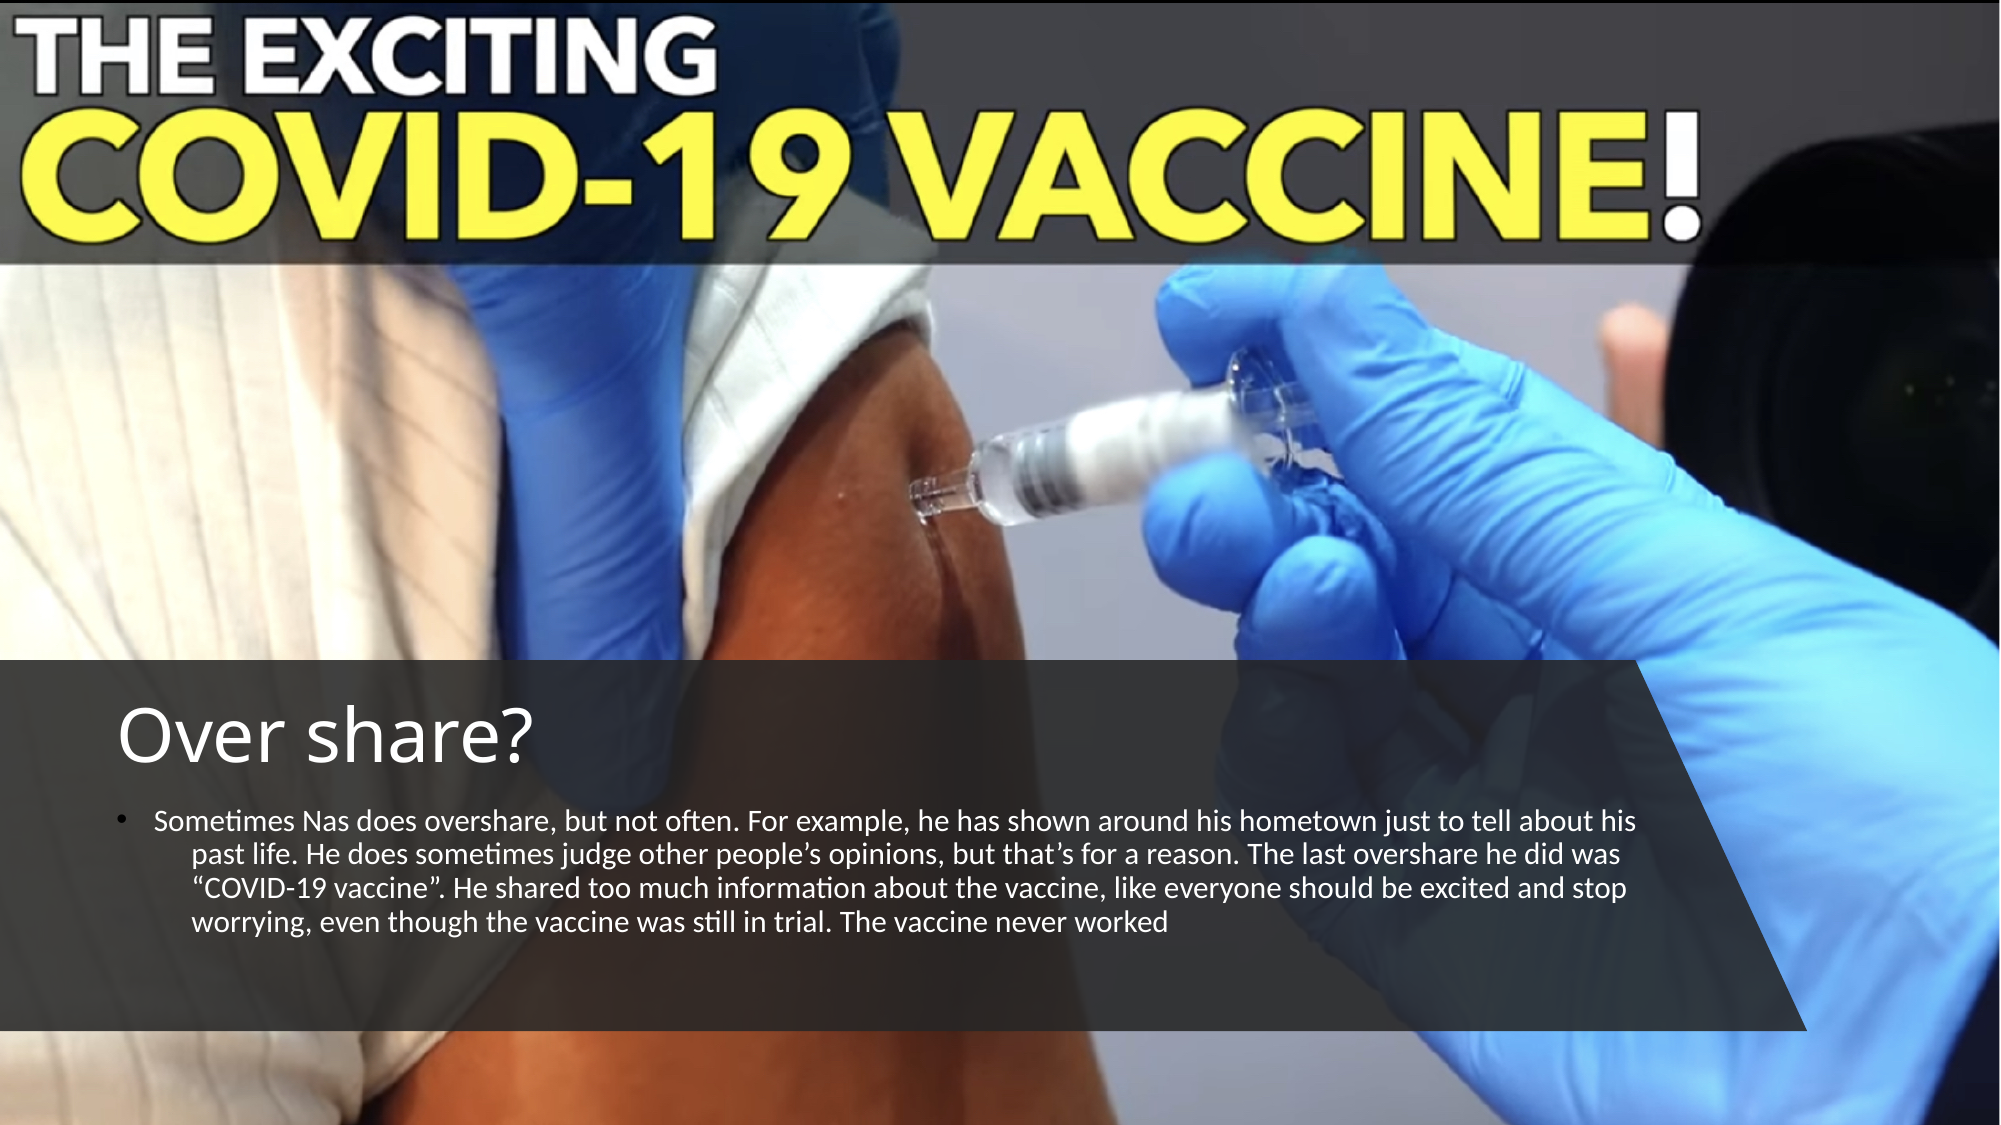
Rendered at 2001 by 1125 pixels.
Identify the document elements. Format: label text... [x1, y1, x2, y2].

list Sometimes Nas does overshare, but not often. For example, he has shown around his hometown just to tell about his past life. He does sometimes judge other people’s opinions, but that’s for a reason. The last overshare he did was “COVID-19 vaccine”. He shared too much information about the vaccine, like everyone should be excited and stop worrying, even though the vaccine was still in trial. The vaccine never worked [101, 796, 1671, 1002]
picture [0, 0, 2000, 1125]
text_box [0, 660, 1808, 1032]
title Over share? [101, 686, 1622, 789]
